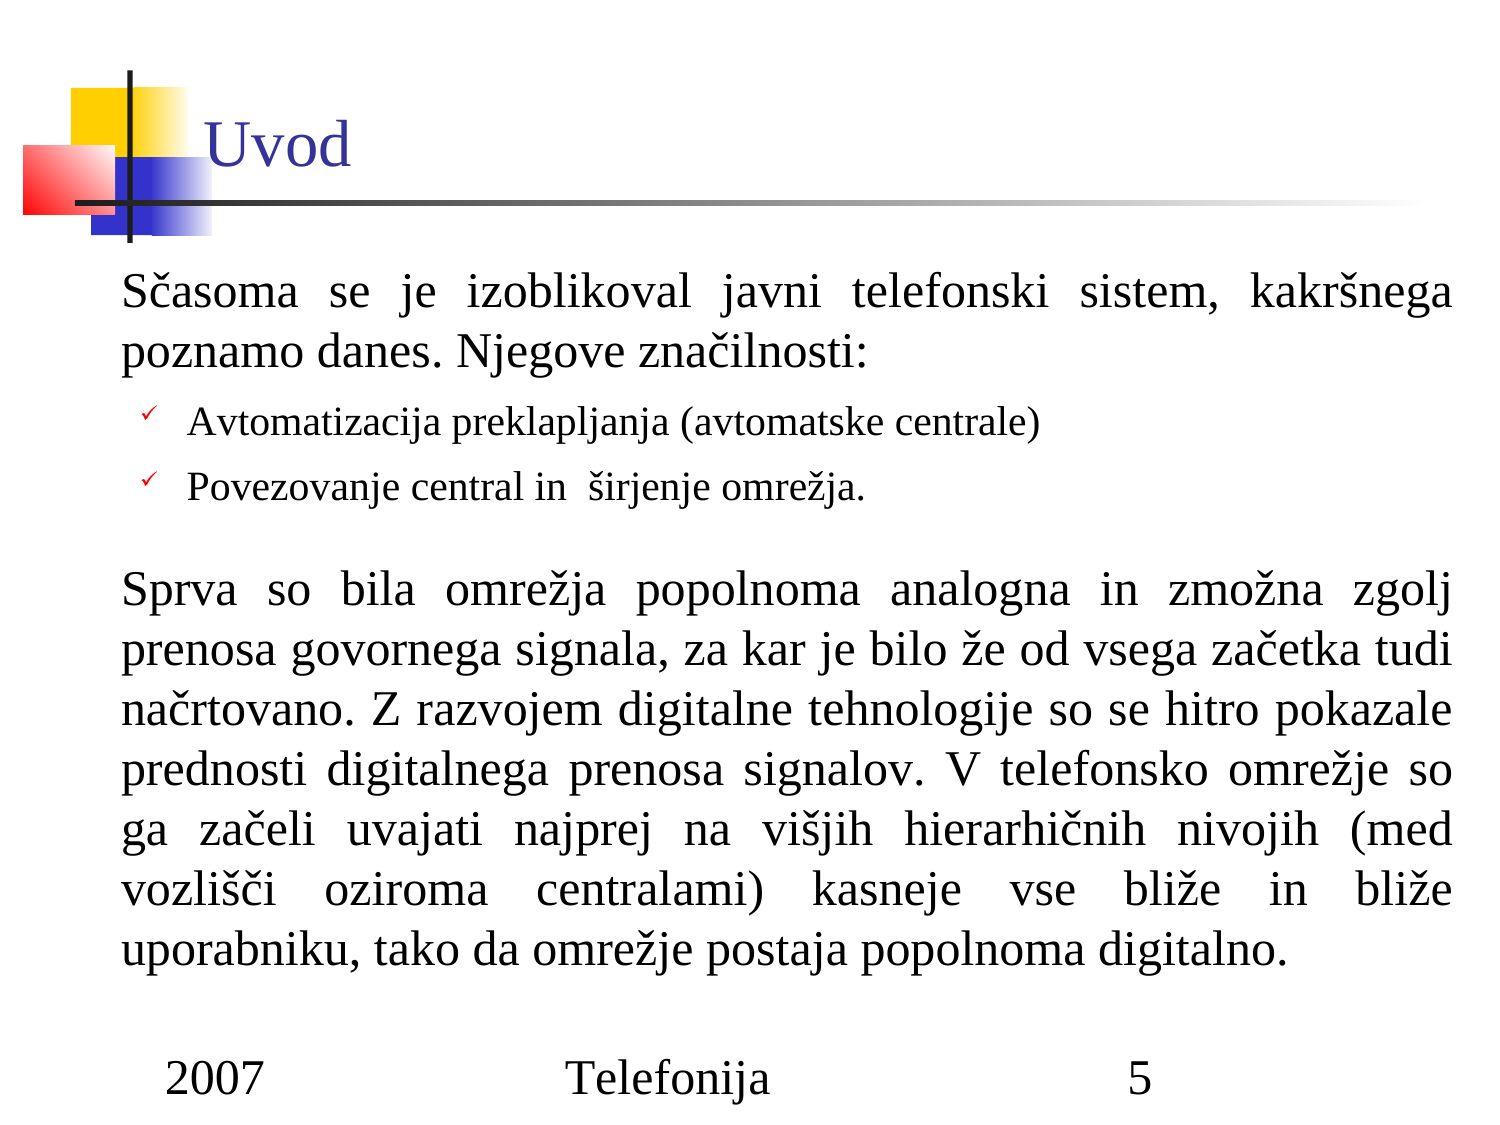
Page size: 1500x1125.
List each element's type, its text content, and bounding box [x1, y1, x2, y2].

list Sčasoma se je izoblikoval javni telefonski sistem, kakršnega poznamo danes. Njegove značilnosti: Avtomatizacija preklapljanja (avtomatske centrale) Povezovanje central in širjenje omrežja. Sprva so bila omrežja popolnoma analogna in zmožna zgolj prenosa govornega signala, za kar je bilo že od vsega začetka tudi načrtovano. Z razvojem digitalne tehnologije so se hitro pokazale prednosti digitalnega prenosa signalov. V telefonsko omrežje so ga začeli uvajati najprej na višjih hierarhičnih nivojih (med vozlišči oziroma centralami) kasneje vse bliže in bliže uporabniku, tako da omrežje postaja popolnoma digitalno. [50, 249, 1469, 1007]
title Uvod [188, 92, 1468, 188]
